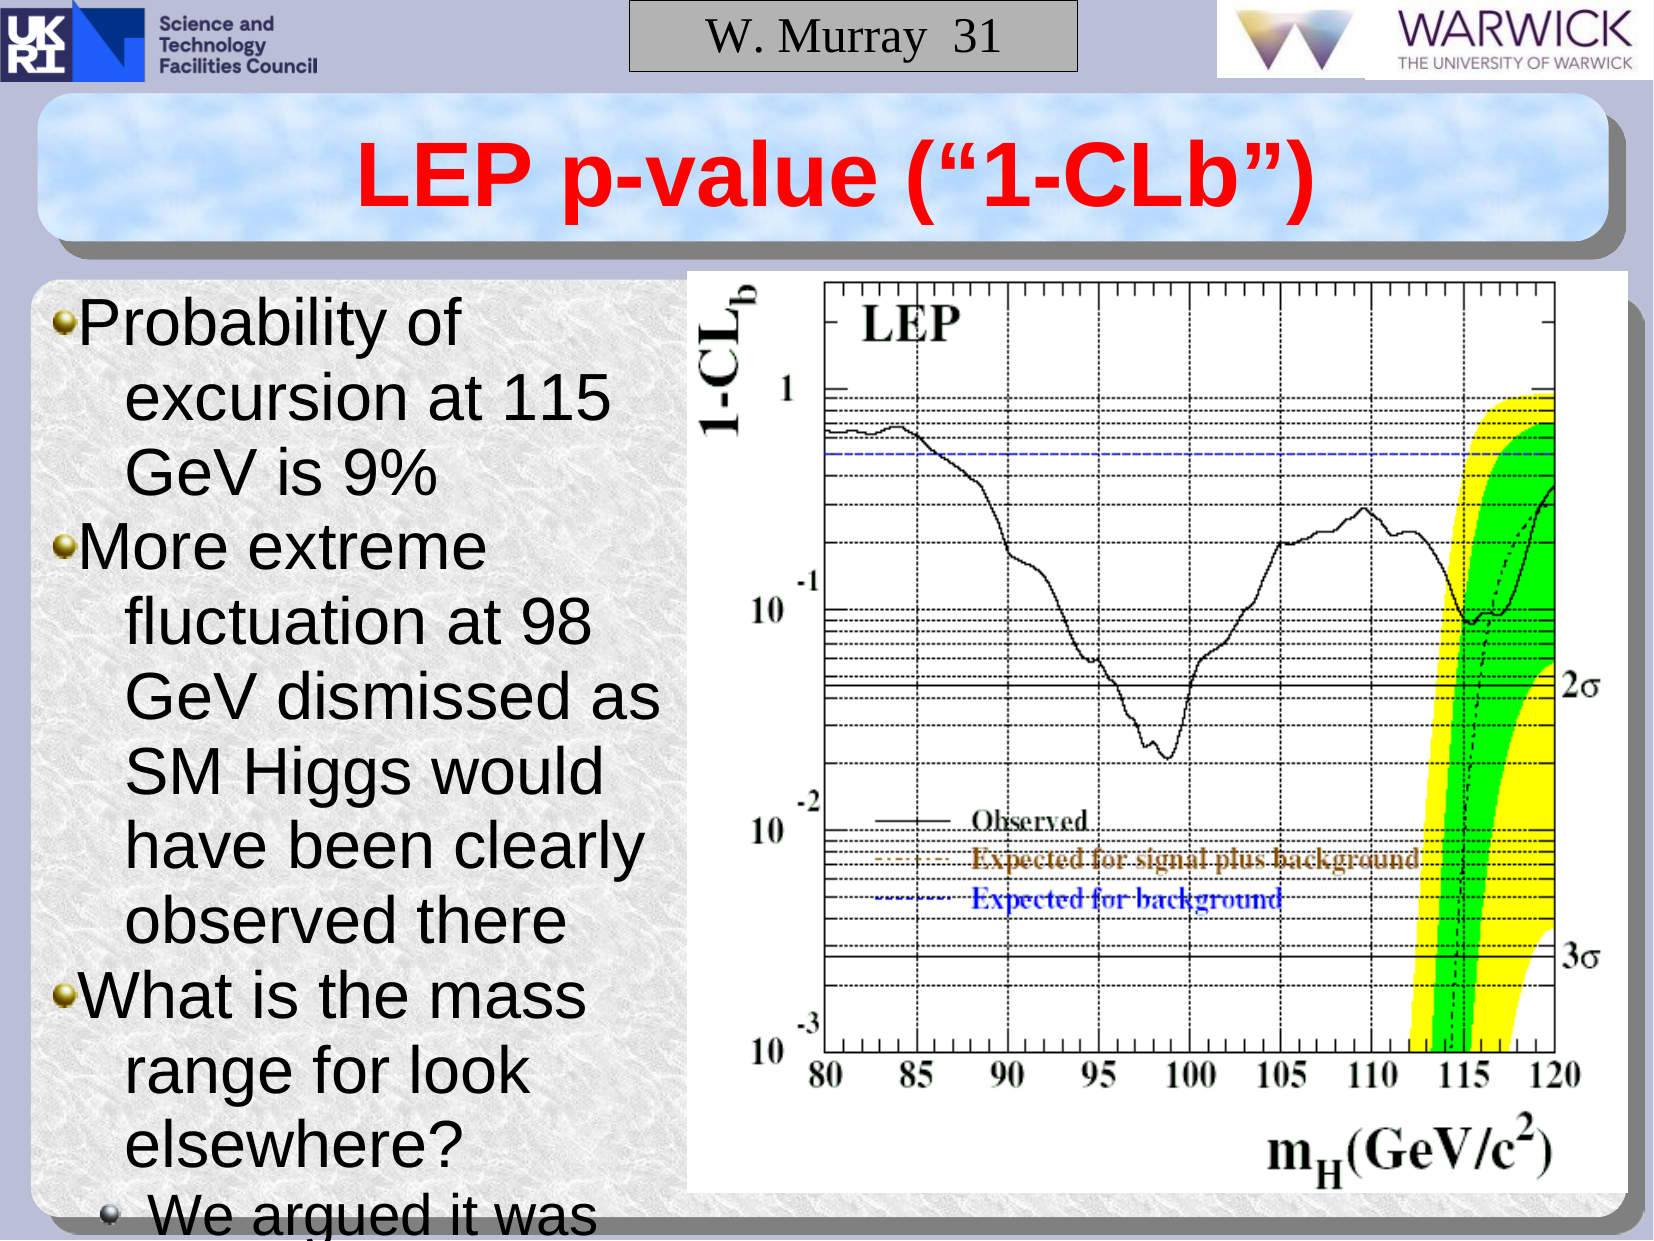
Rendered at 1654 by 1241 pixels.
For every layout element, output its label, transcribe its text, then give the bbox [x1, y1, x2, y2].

picture [0, 0, 317, 82]
picture [30, 271, 1628, 1225]
list Probability of excursion at 115 GeV is 9% More extreme fluctuation at 98 GeV dismissed as SM Higgs would have been clearly observed there What is the mass range for look elsewhere? We argued it was very small [53, 285, 688, 1193]
picture [408, 1207, 423, 1218]
title LEP p-value (“1-CLb”) [90, 101, 1584, 249]
picture [376, 1207, 393, 1217]
picture [210, 1207, 227, 1217]
picture [1217, 0, 1654, 80]
picture [311, 1208, 326, 1218]
picture [37, 93, 1609, 242]
picture [170, 1201, 179, 1218]
